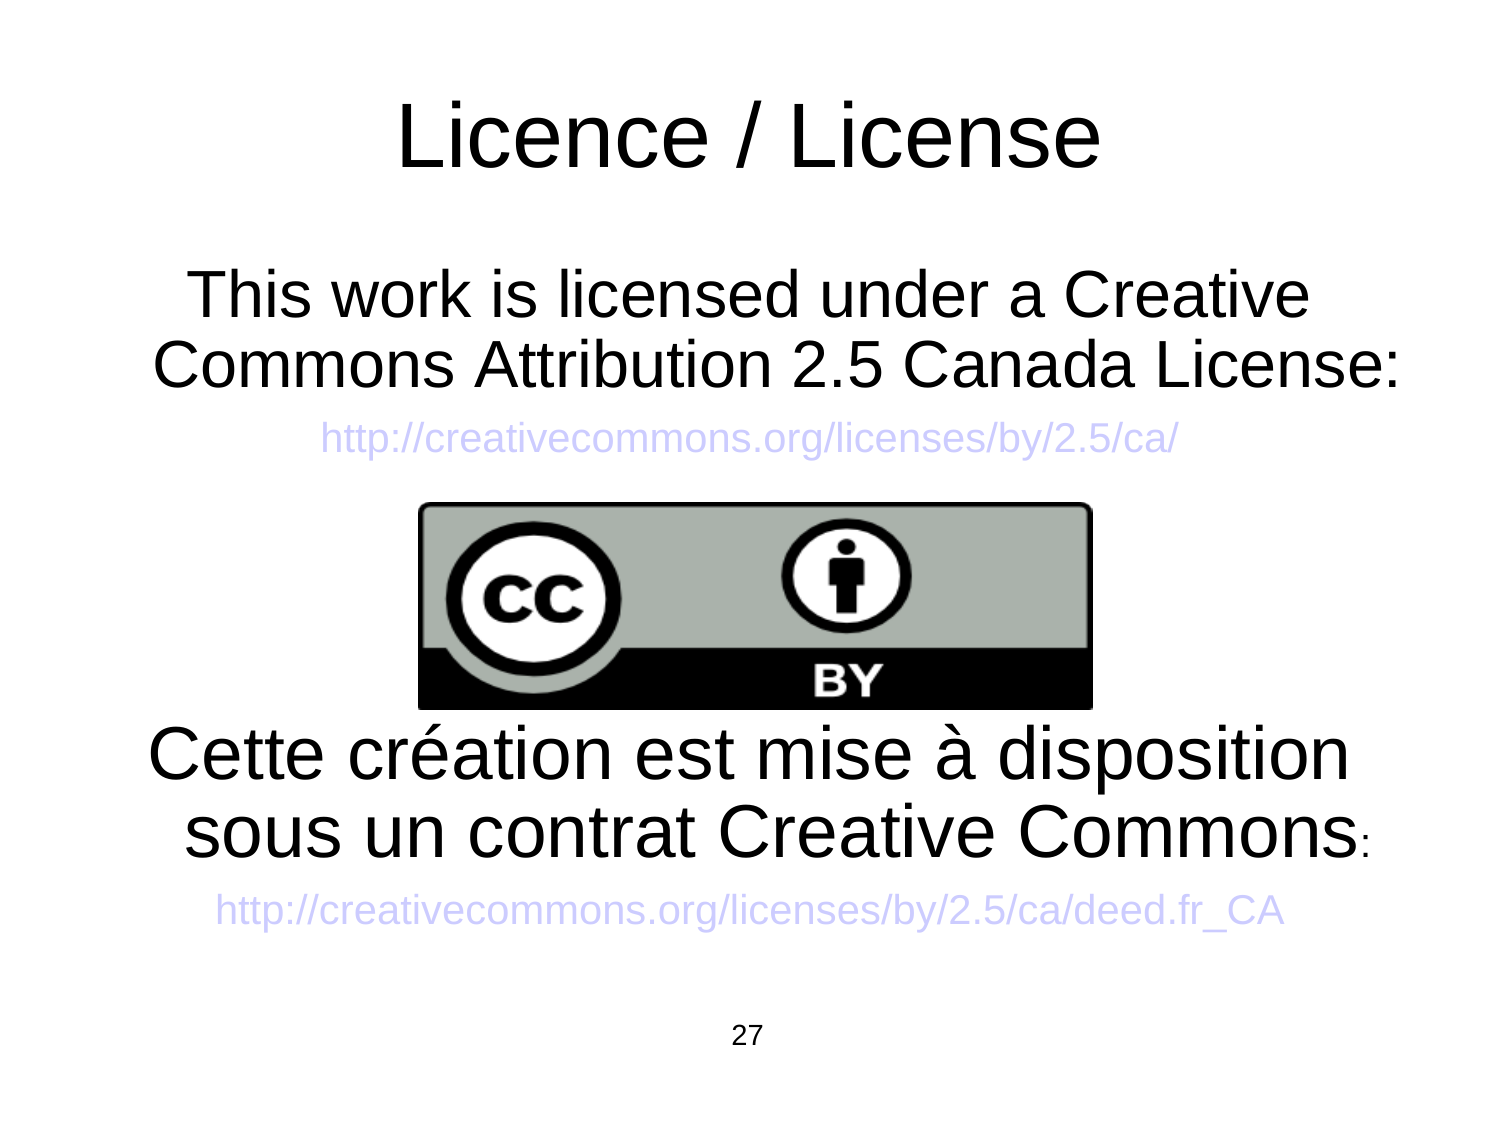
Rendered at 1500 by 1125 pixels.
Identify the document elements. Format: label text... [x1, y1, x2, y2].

list This work is licensed under a Creative Commons Attribution 2.5 Canada License: http://creativecommons.org/licenses/by/2.5/ca/ Cette création est mise à disposition sous un contrat Creative Commons: http://creativecommons.org/licenses/by/2.5/ca/deed.fr_CA [75, 262, 1426, 1039]
picture [418, 502, 1093, 710]
title Licence / License [75, 52, 1426, 226]
